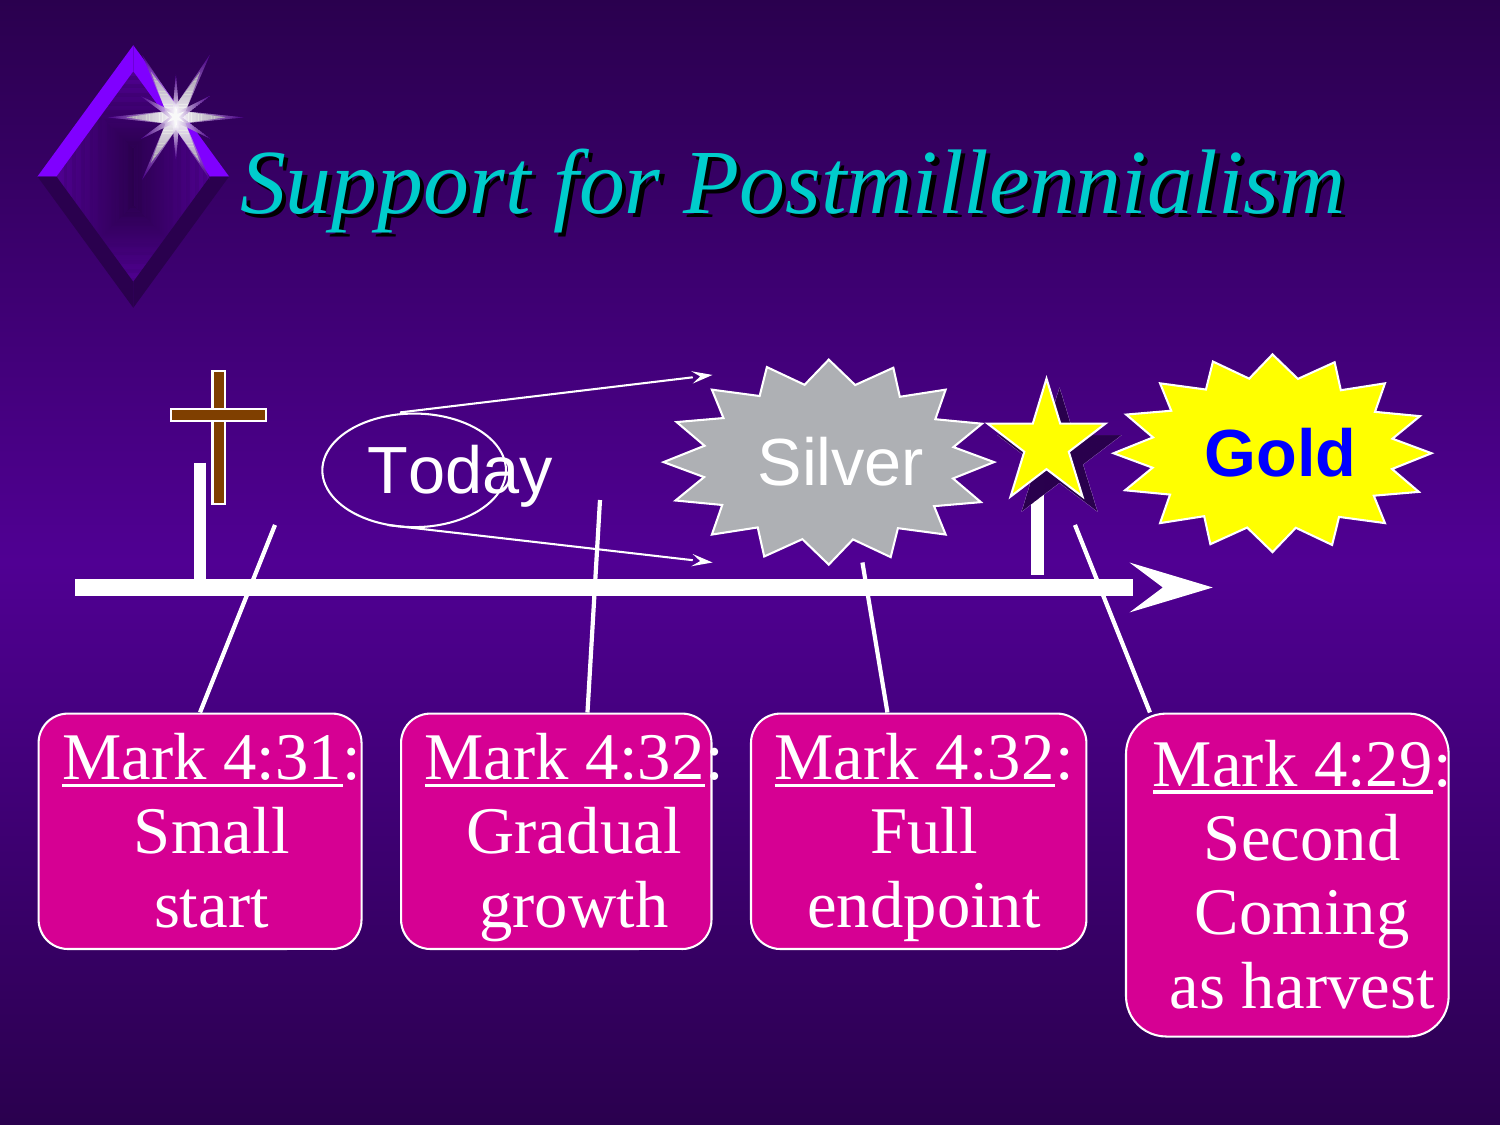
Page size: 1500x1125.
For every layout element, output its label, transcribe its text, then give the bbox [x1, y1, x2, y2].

text_box Mark 4:32: Gradual growth [401, 713, 712, 950]
text_box Mark 4:31: Small start [38, 713, 362, 950]
title Support for Postmillennialism [224, 78, 1388, 288]
text_box Gold [1113, 354, 1432, 553]
text_box [171, 371, 267, 504]
text_box [987, 378, 1106, 497]
text_box Today [322, 413, 506, 527]
text_box Silver [663, 359, 995, 565]
text_box Mark 4:32: Full endpoint [751, 713, 1087, 950]
text_box Today [491, 476, 506, 489]
text_box Mark 4:29: Second Coming as harvest [1126, 713, 1449, 1037]
